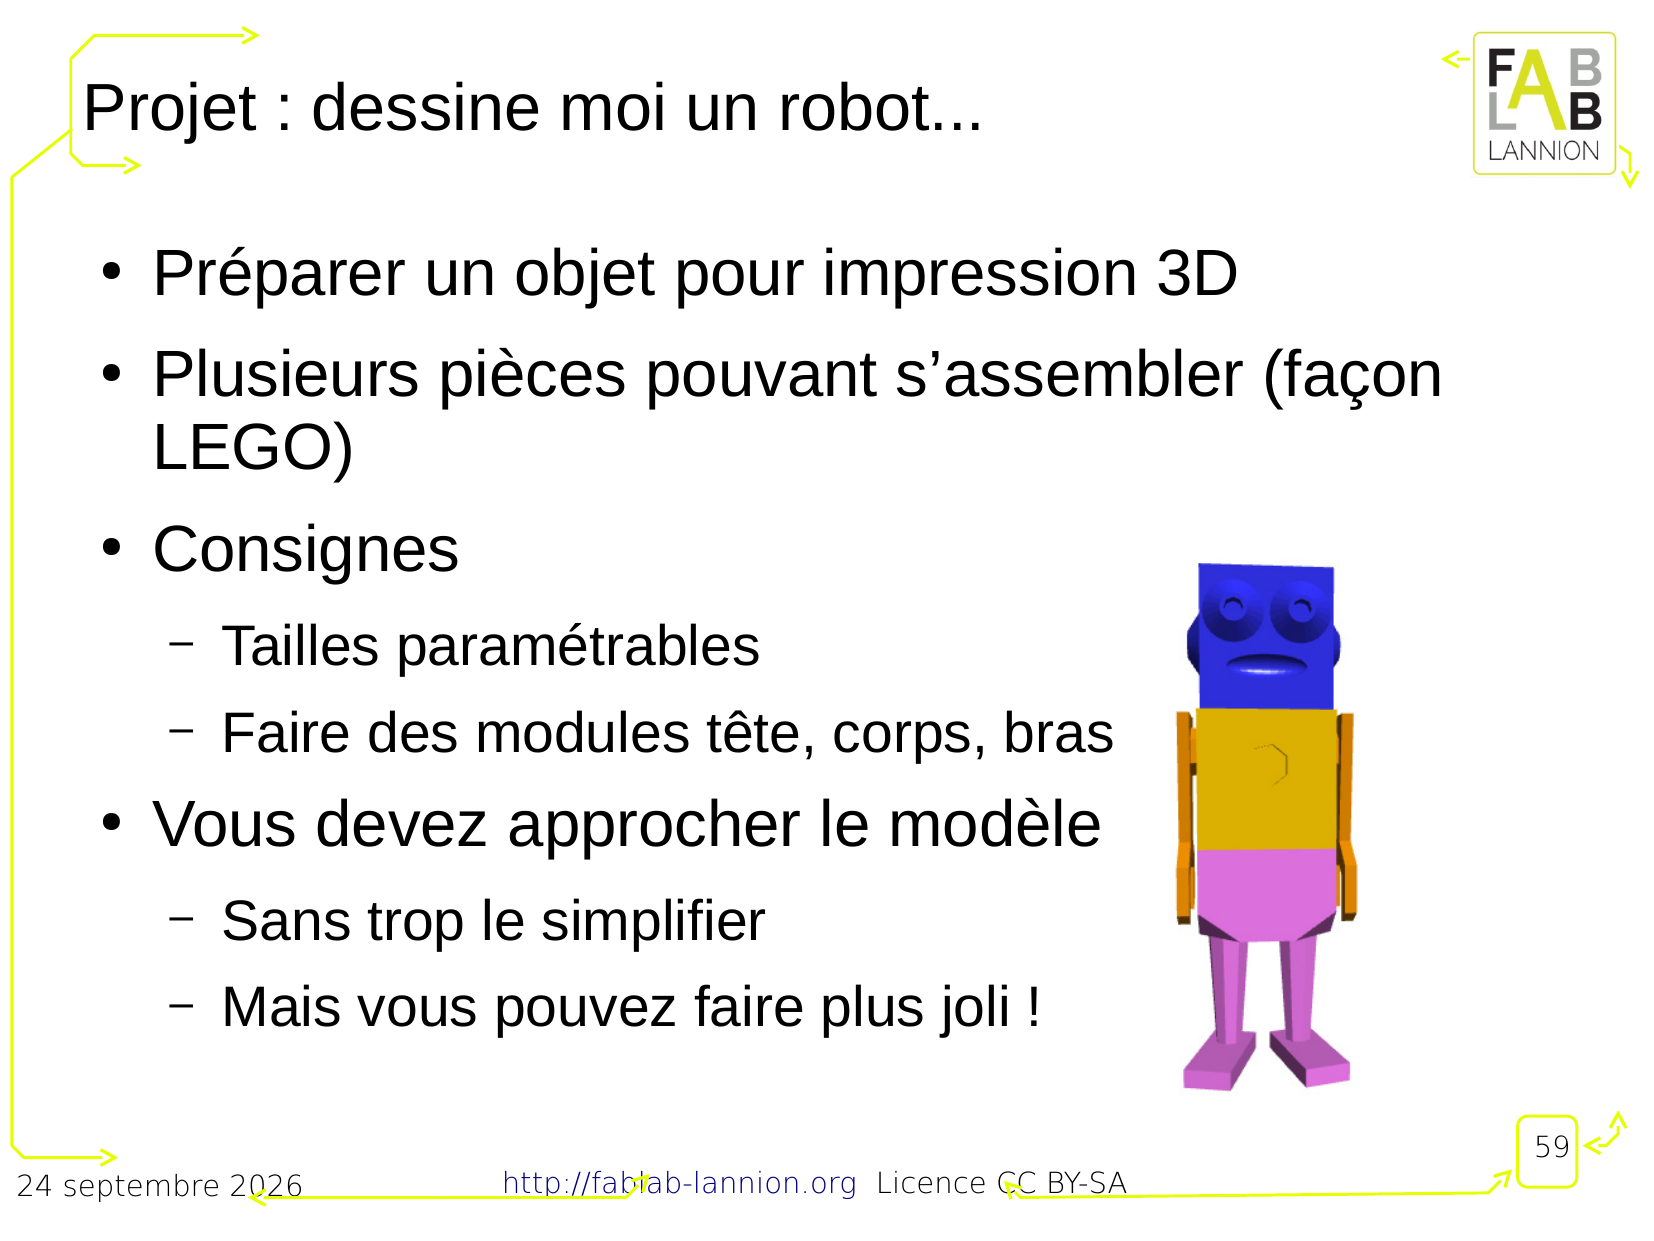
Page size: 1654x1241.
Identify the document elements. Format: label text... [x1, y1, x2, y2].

picture [1470, 29, 1619, 178]
title Projet : dessine moi un robot... [82, 49, 1441, 166]
list Préparer un objet pour impression 3D Plusieurs pièces pouvant s’assembler (façon LEGO) Consignes Tailles paramétrables Faire des modules tête, corps, bras Vous devez approcher le modèle Sans trop le simplifier Mais vous pouvez faire plus joli ! [82, 236, 1571, 1040]
picture [956, 519, 1647, 1111]
